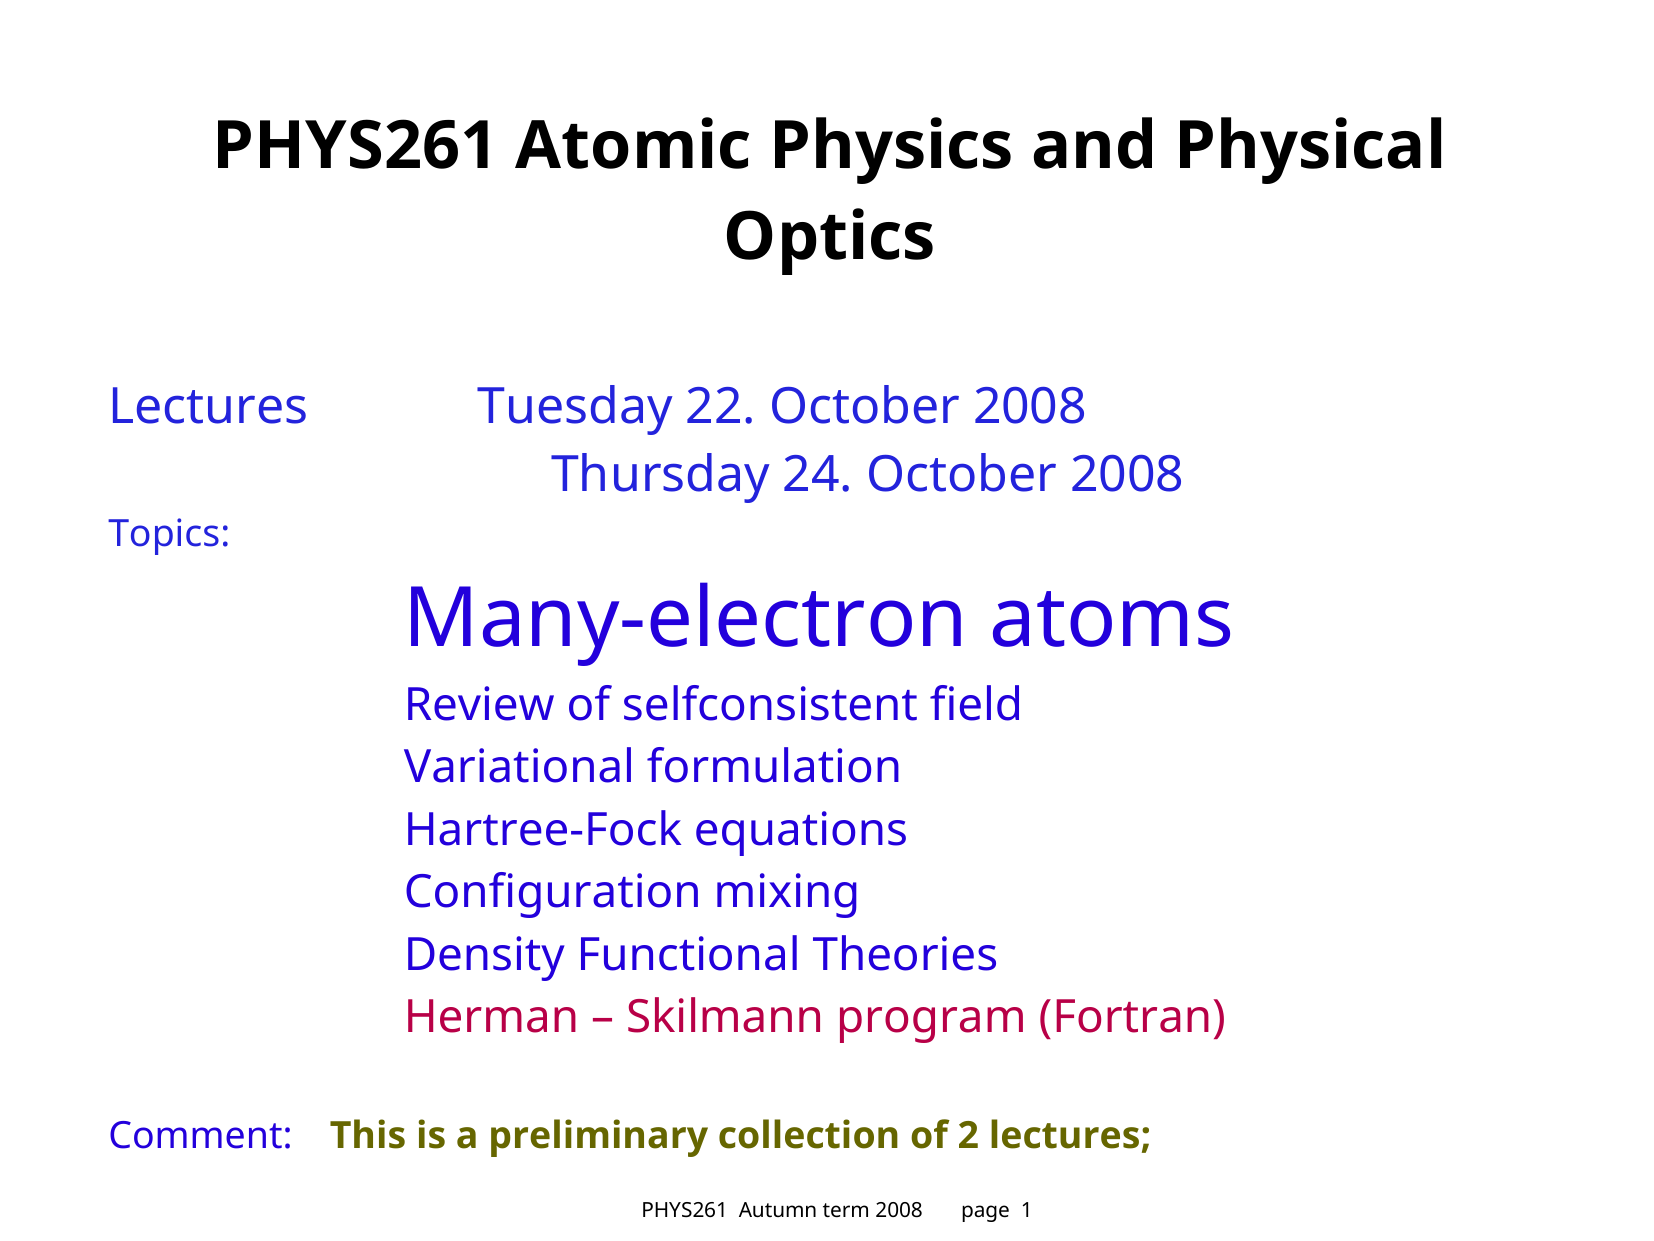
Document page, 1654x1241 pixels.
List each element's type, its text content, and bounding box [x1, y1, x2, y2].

text_box PHYS261 Atomic Physics and Physical Optics Lectures Tuesday 22. October 2008 Thursday 24. October 2008 Topics: Many-electron atoms Review of selfconsistent field Variational formulation Hartree-Fock equations Configuration mixing Density Functional Theories Herman – Skilmann program (Fortran) Comment: This is a preliminary collection of 2 lectures; [93, 90, 1567, 1241]
